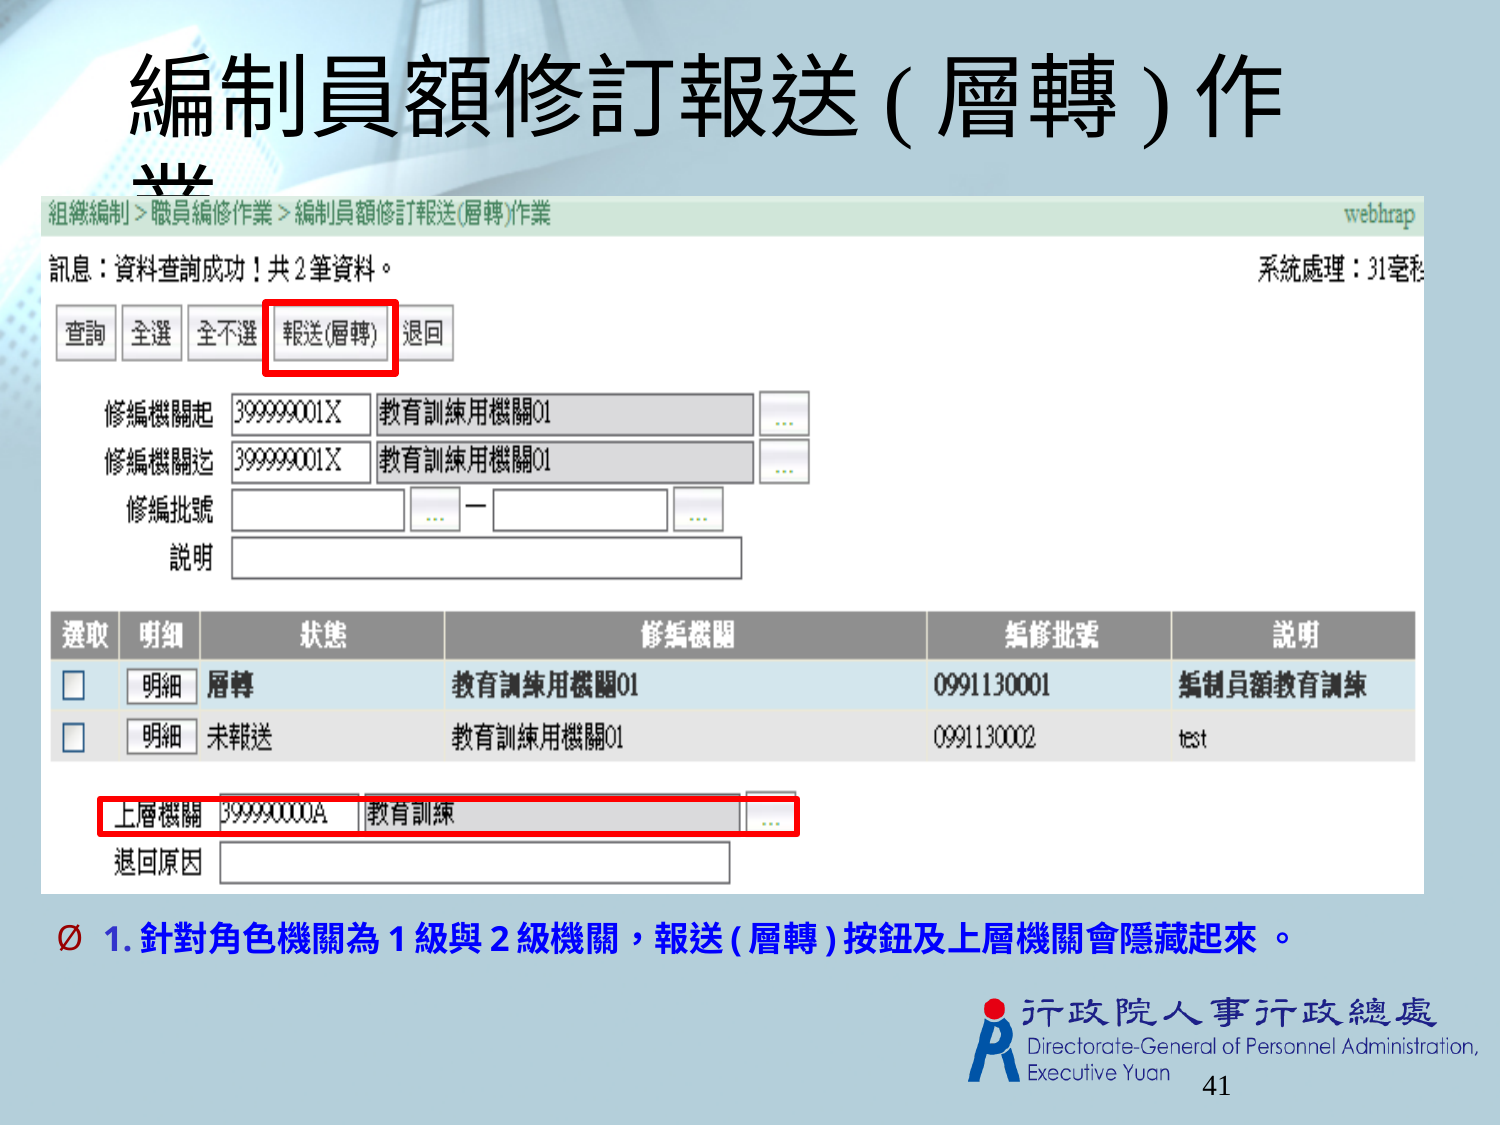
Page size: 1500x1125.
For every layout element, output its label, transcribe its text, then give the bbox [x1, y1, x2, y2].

picture [41, 196, 1424, 894]
title 編制員額修訂報送(層轉)作業 [112, 31, 1388, 196]
text_box [1187, 1058, 1500, 1124]
list 1.針對角色機關為1級與2級機關，報送(層轉)按鈕及上層機關會隱藏起來 。 [41, 916, 1317, 988]
